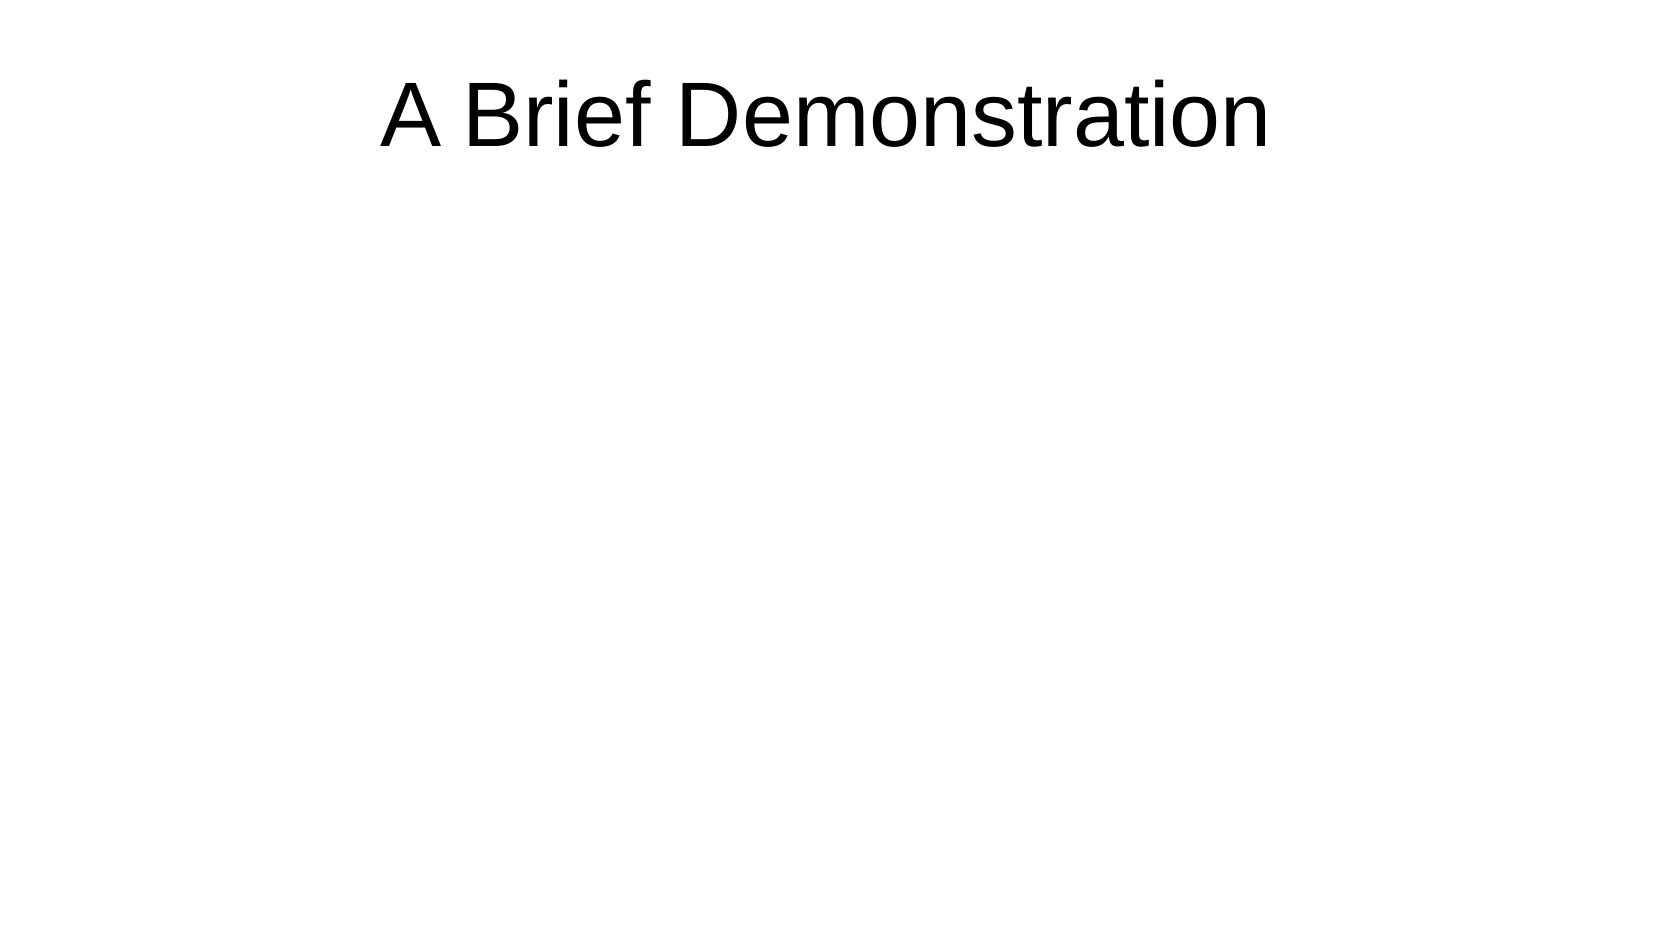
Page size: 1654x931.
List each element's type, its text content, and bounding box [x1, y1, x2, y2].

title A Brief Demonstration [82, 37, 1571, 193]
